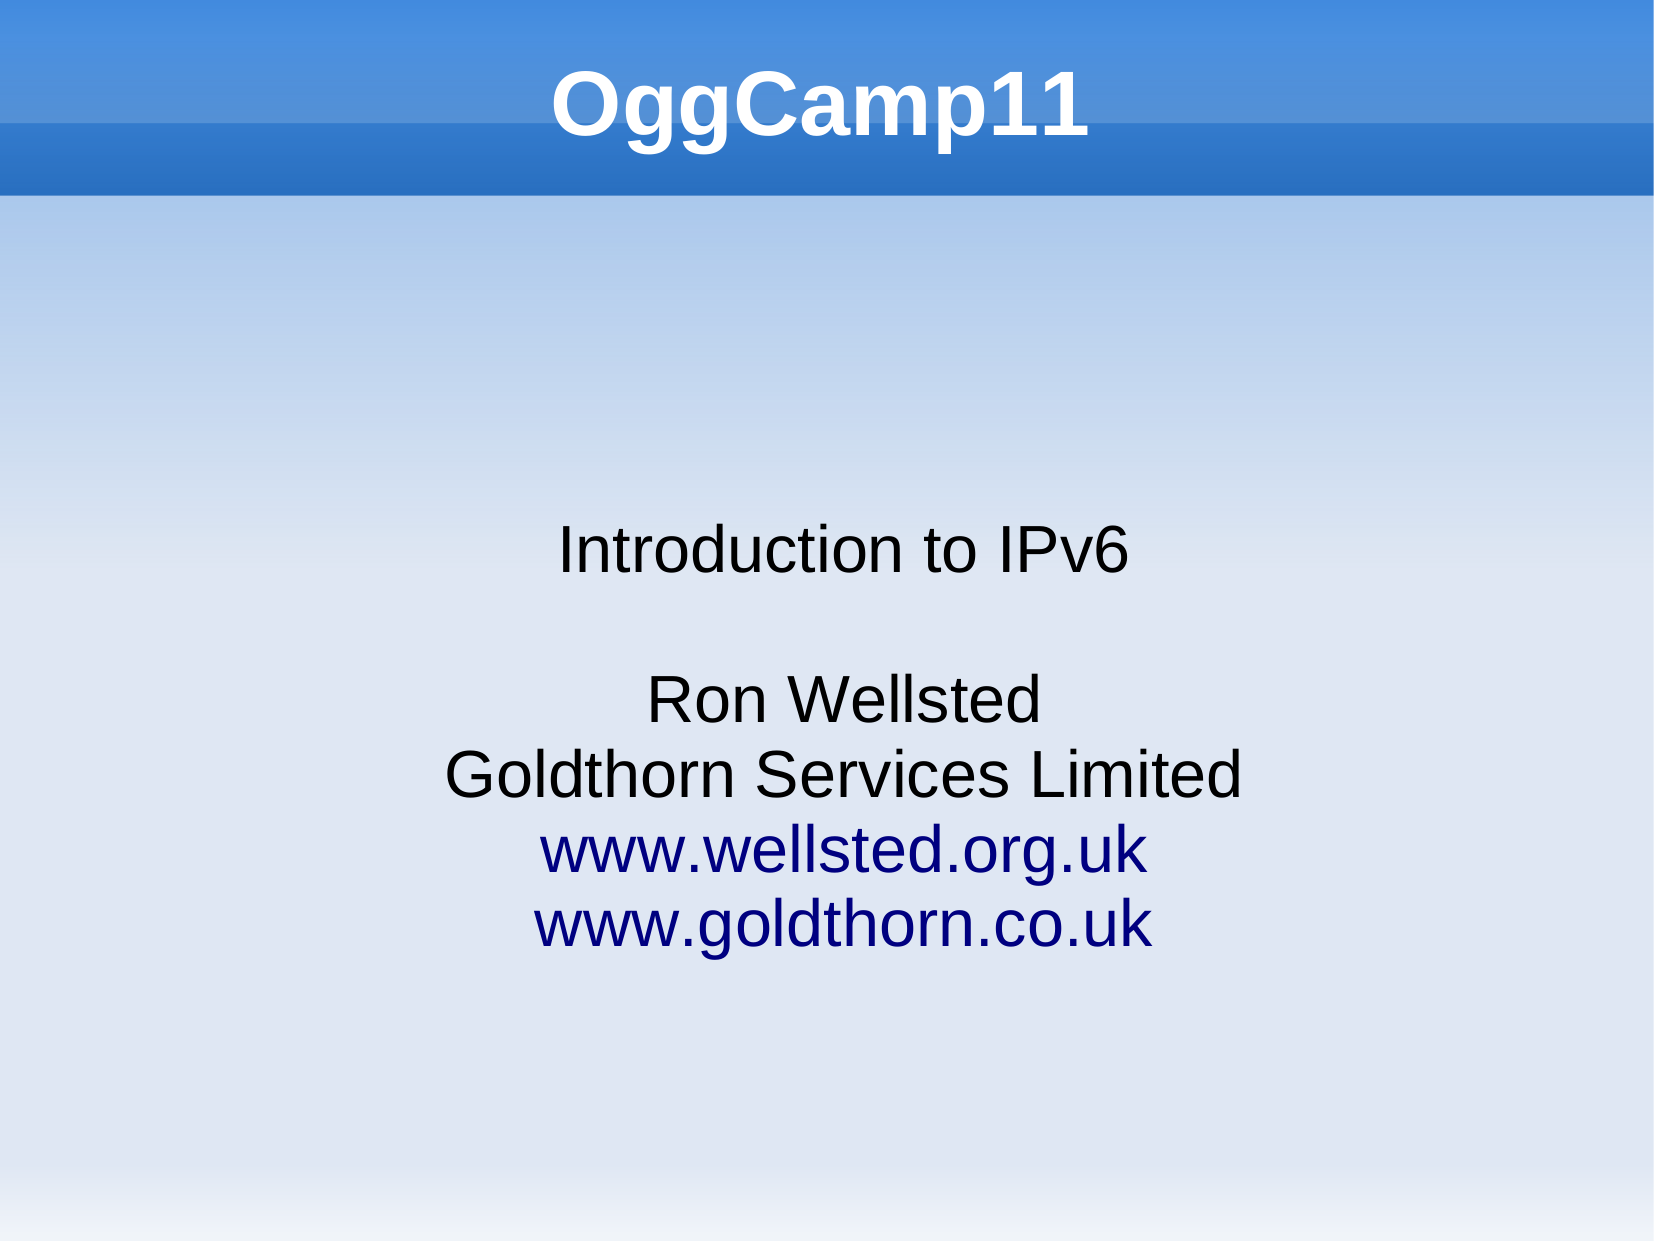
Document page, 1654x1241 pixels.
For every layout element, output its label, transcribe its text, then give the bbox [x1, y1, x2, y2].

title OggCamp11 [76, 0, 1565, 208]
subtitle Introduction to IPv6 Ron Wellsted Goldthorn Services Limited www.wellsted.org.uk www.goldthorn.co.uk [82, 290, 1571, 1109]
picture [0, 0, 1654, 1241]
